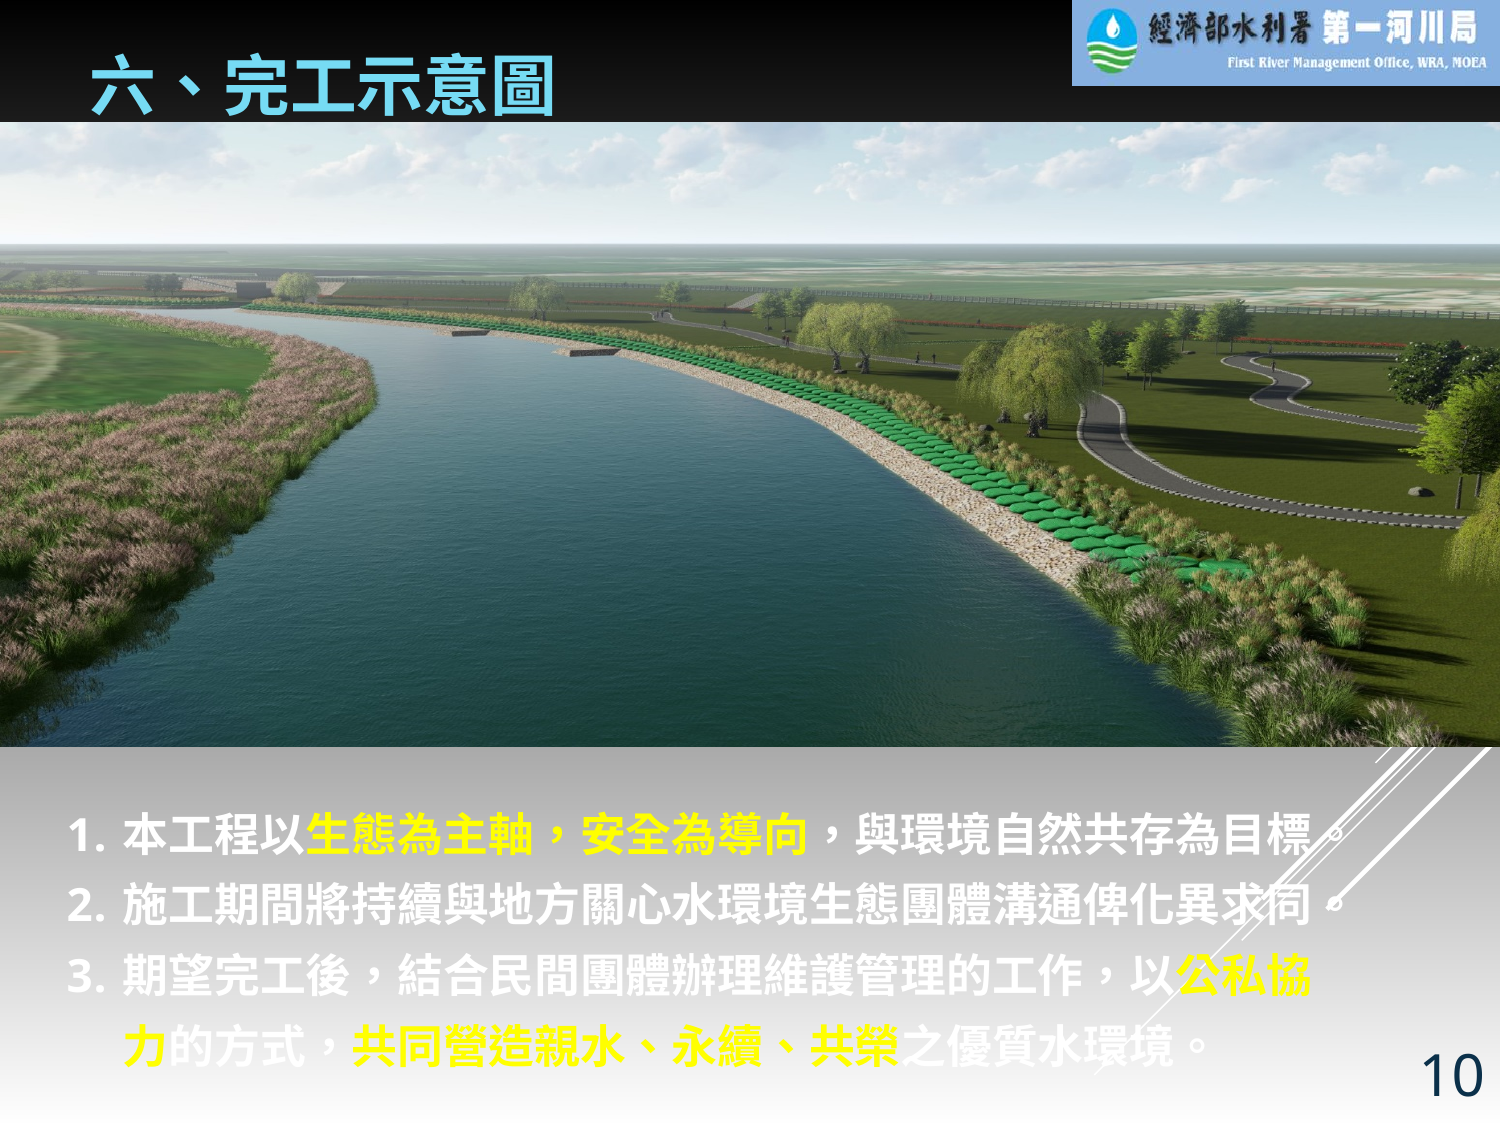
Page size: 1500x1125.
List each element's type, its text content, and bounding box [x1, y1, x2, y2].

picture [1072, 0, 1500, 86]
text_box 本工程以生態為主軸，安全為導向，與環境自然共存為目標。 施工期間將持續與地方關心水環境生態團體溝通俾化異求同。 期望完工後，結合民間團體辦理維護管理的工作，以公私協力的方式，共同營造親水、永續、共榮之優質水環境。 [51, 782, 1360, 1081]
picture [0, 122, 1500, 747]
text_box 六、完工示意圖 [74, 36, 1425, 122]
slide_number <編號> [1359, 1015, 1500, 1125]
